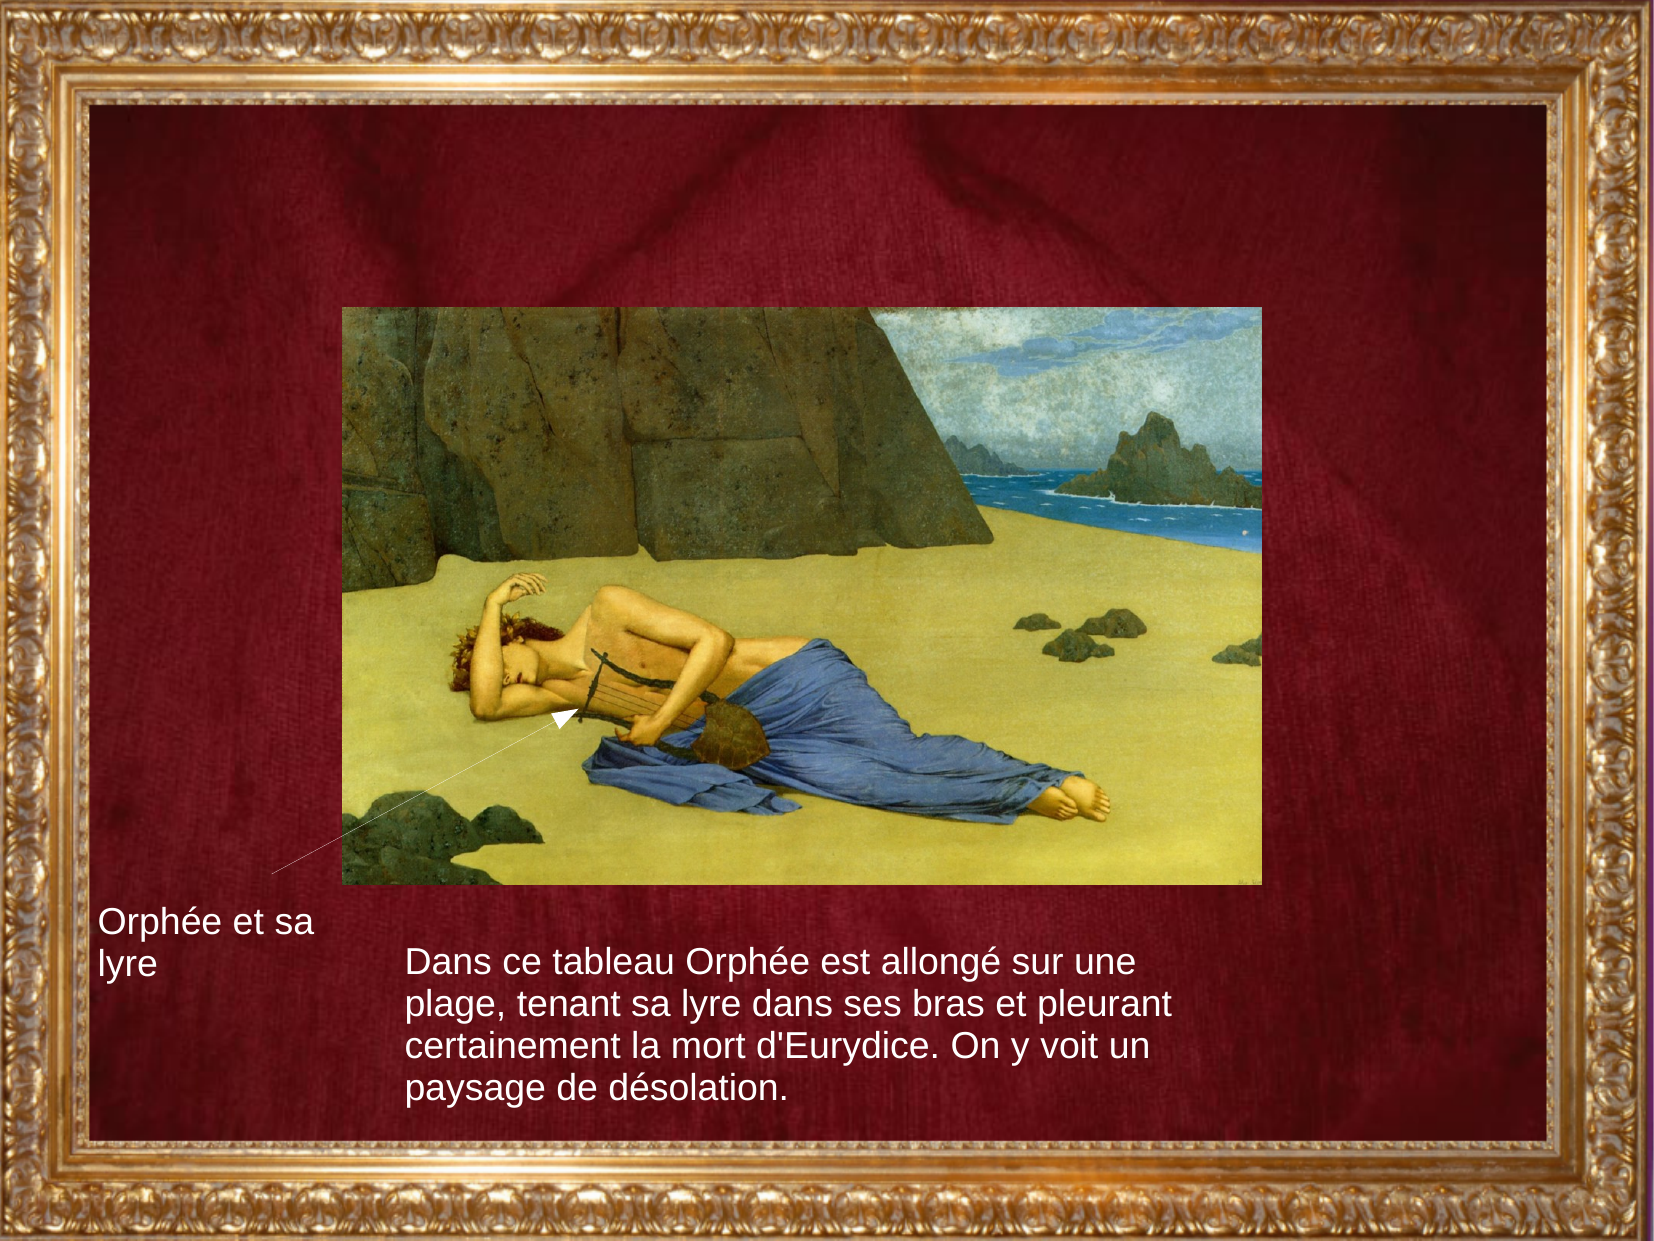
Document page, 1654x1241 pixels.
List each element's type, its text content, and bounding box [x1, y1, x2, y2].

picture [0, 0, 1654, 1241]
text_box Orphée et sa lyre [82, 893, 343, 993]
text_box Dans ce tableau Orphée est allongé sur une plage, tenant sa lyre dans ses bras et pleurant certainement la mort d'Eurydice. On y voit un paysage de désolation. [389, 933, 1229, 1117]
